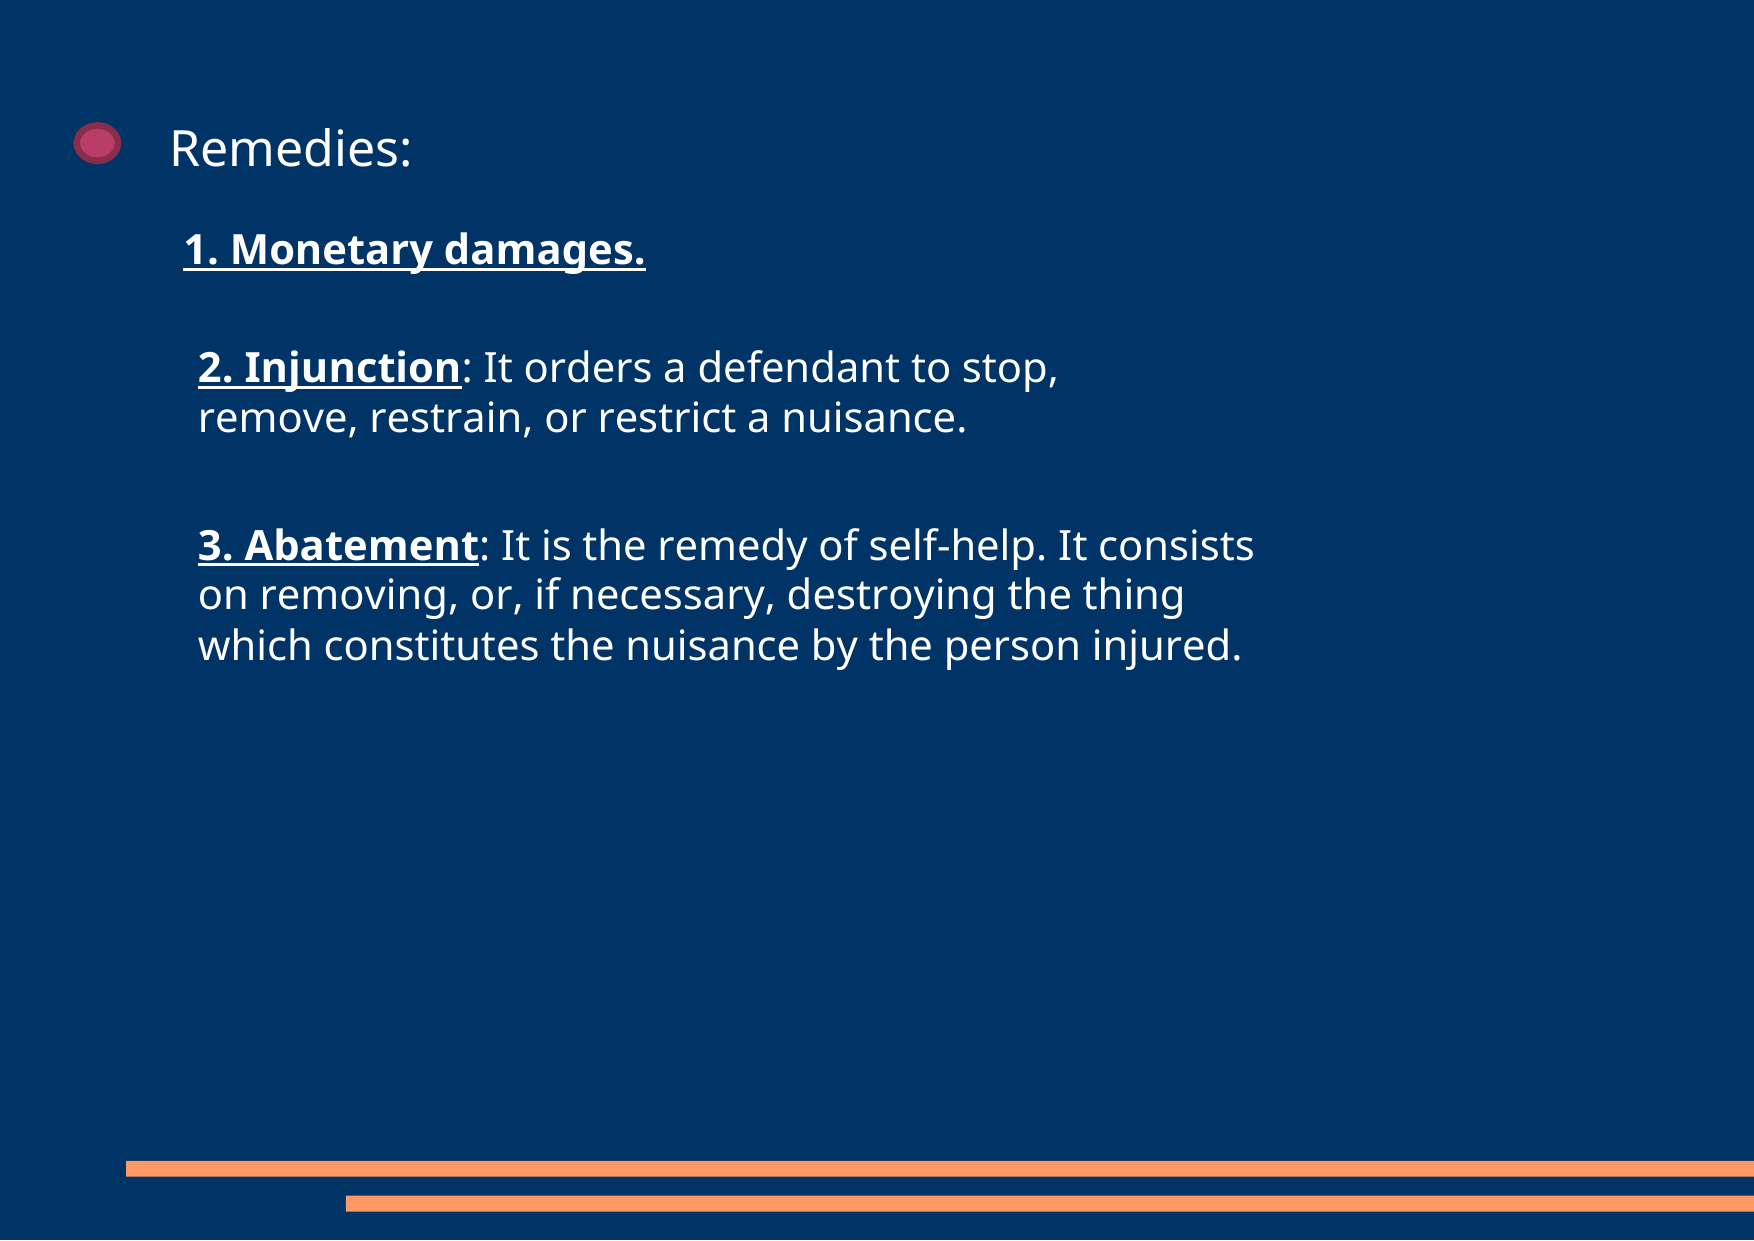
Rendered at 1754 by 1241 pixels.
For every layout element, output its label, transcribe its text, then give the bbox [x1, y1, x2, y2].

text_box Remedies: [154, 101, 429, 185]
text_box [76, 125, 118, 161]
text_box 3. Abatement: It is the remedy of self-help. It consists on removing, or, if necessary, destroying the thing which constitutes the nuisance by the person injured. [182, 503, 1306, 677]
text_box 1. Monetary damages. [168, 208, 662, 281]
text_box 2. Injunction: It orders a defendant to stop, remove, restrain, or restrict a nuisance. [182, 326, 1176, 449]
